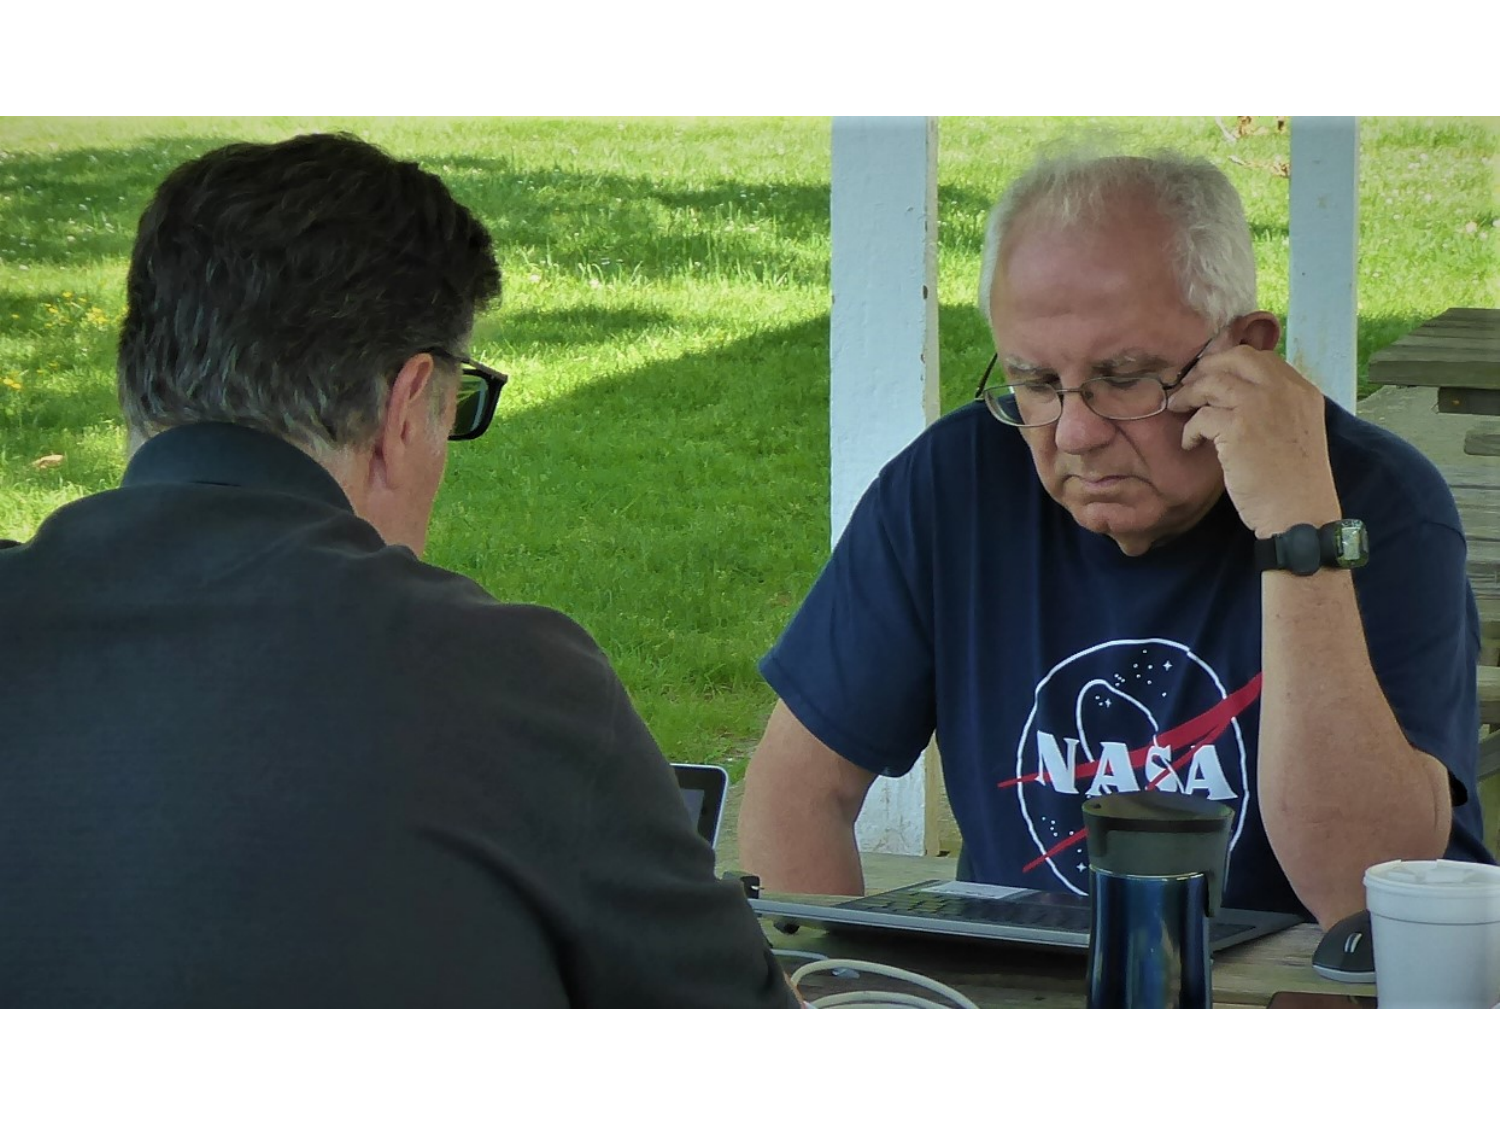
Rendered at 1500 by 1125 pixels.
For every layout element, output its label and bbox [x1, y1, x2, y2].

picture [0, 116, 1500, 1009]
